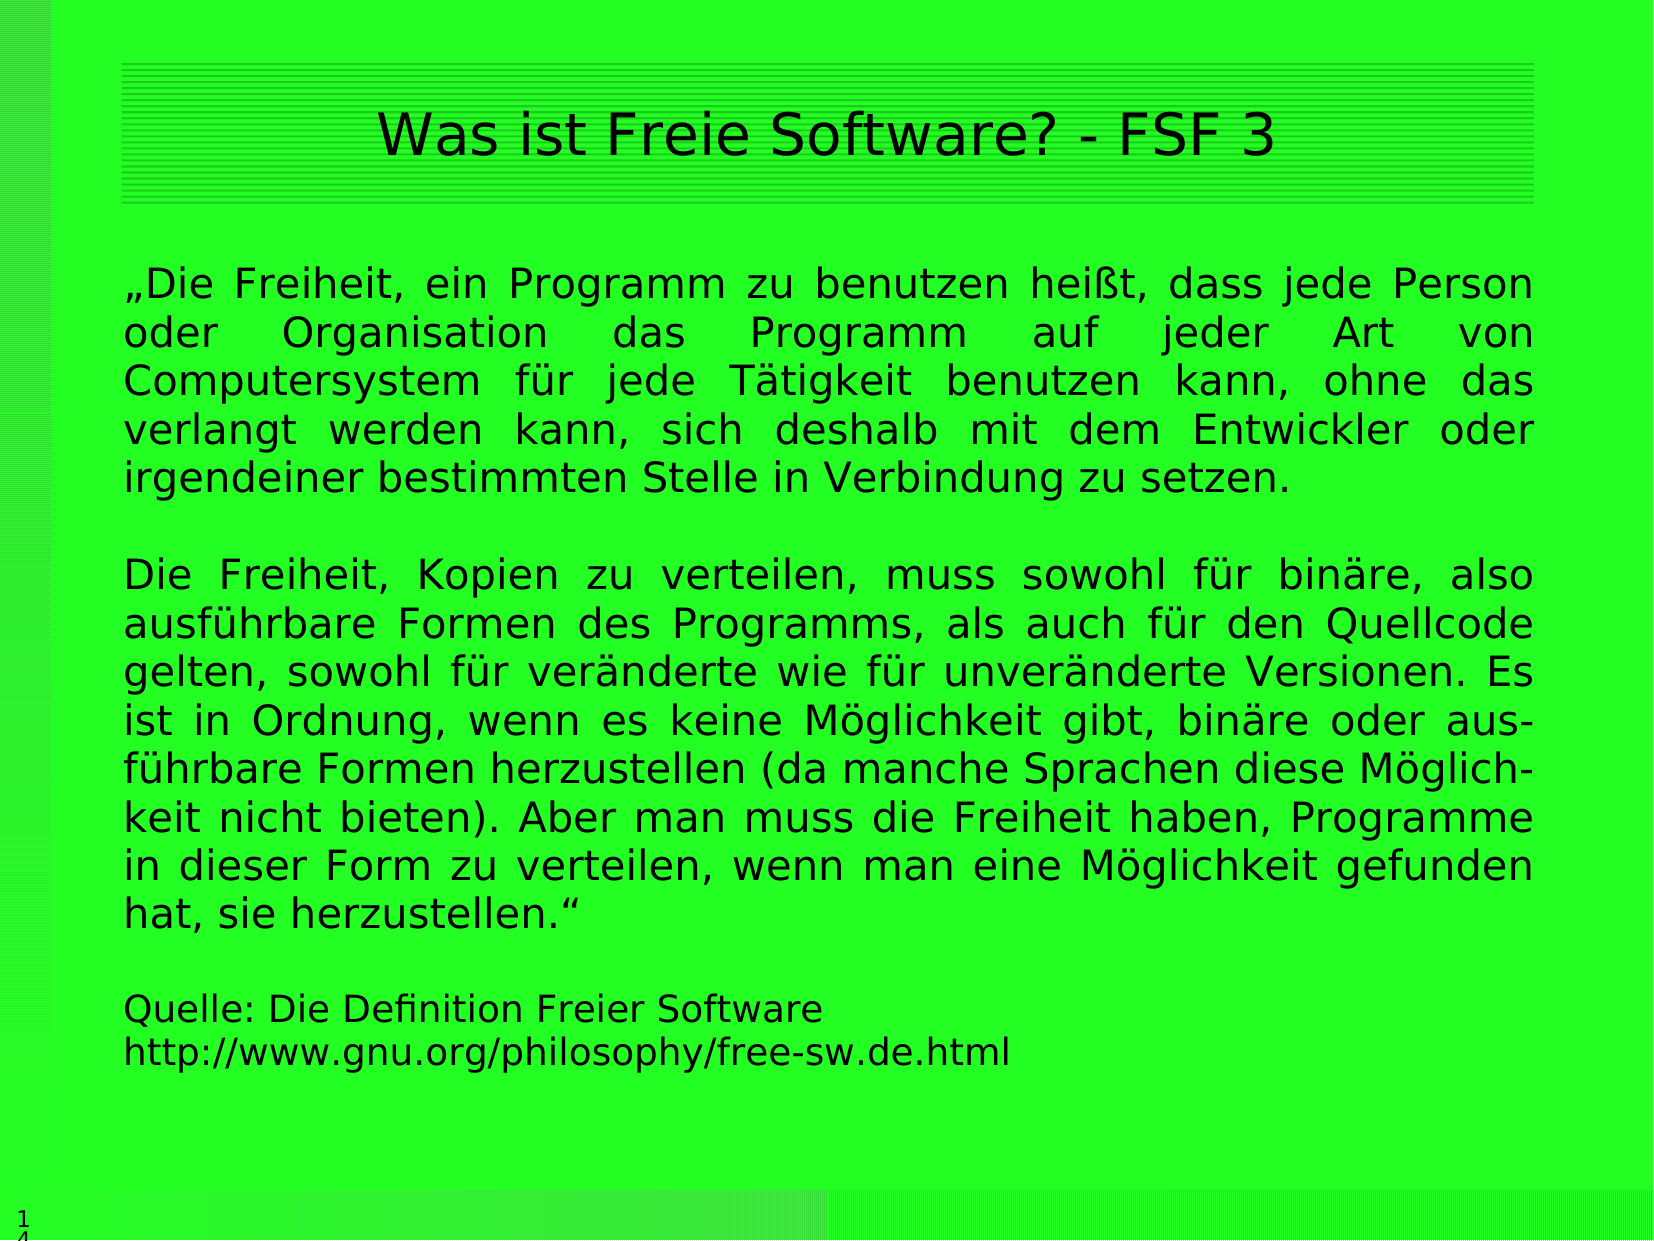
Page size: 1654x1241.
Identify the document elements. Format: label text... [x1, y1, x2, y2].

subtitle „Die Freiheit, ein Programm zu benutzen heißt, dass jede Person oder Organisation das Programm auf jeder Art von Computersystem für jede Tätigkeit benutzen kann, ohne das verlangt werden kann, sich deshalb mit dem Entwickler oder irgendeiner bestimmten Stelle in Verbindung zu setzen. Die Freiheit, Kopien zu verteilen, muss sowohl für binäre, also ausführbare Formen des Programms, als auch für den Quellcode gelten, sowohl für veränderte wie für unveränderte Versionen. Es ist in Ordnung, wenn es keine Möglichkeit gibt, binäre oder aus-führbare Formen herzustellen (da manche Sprachen diese Möglich-keit nicht bieten). Aber man muss die Freiheit haben, Programme in dieser Form zu verteilen, wenn man eine Möglichkeit gefunden hat, sie herzustellen.“ Quelle: Die Definition Freier Software http://www.gnu.org/philosophy/free-sw.de.html [123, 259, 1536, 1191]
title Was ist Freie Software? - FSF 3 [151, 64, 1503, 208]
